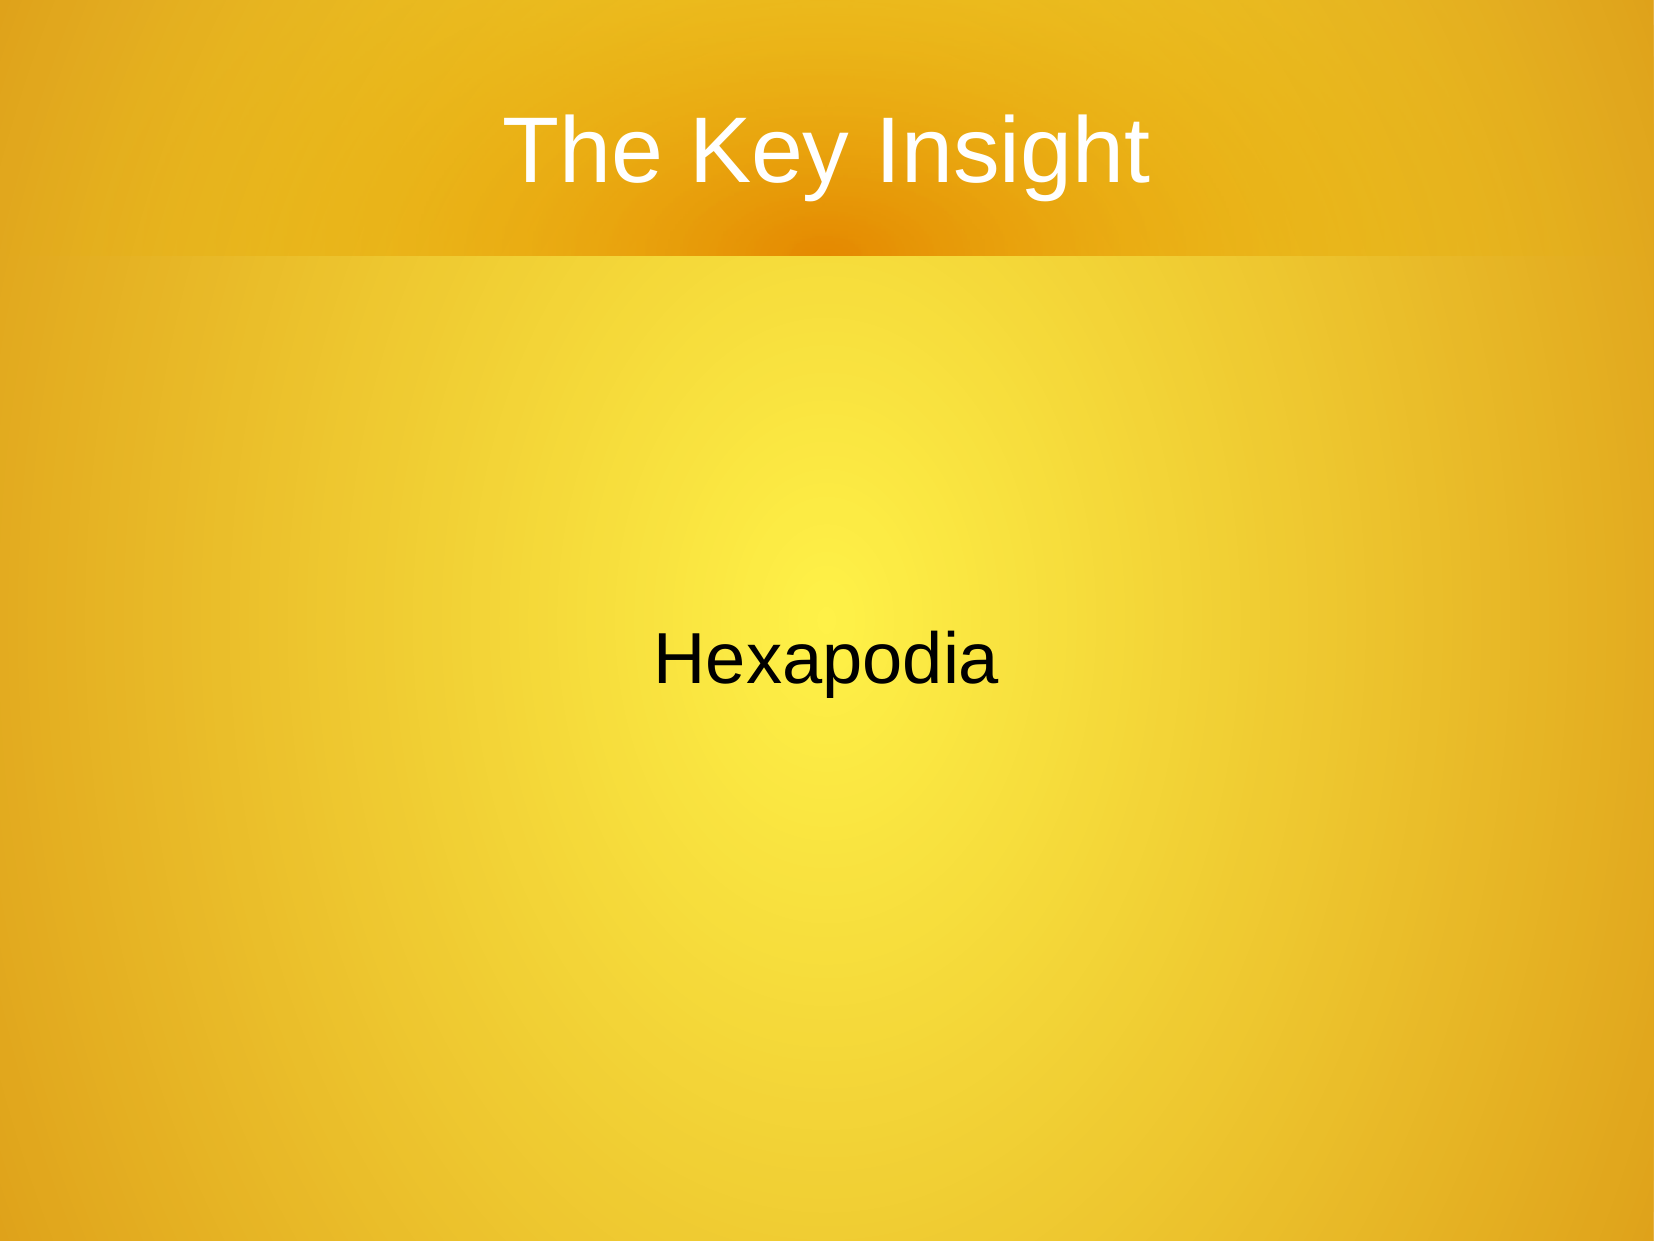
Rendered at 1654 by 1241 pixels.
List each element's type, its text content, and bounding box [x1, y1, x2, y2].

list Hexapodia [82, 299, 1571, 1019]
title The Key Insight [82, 47, 1571, 252]
